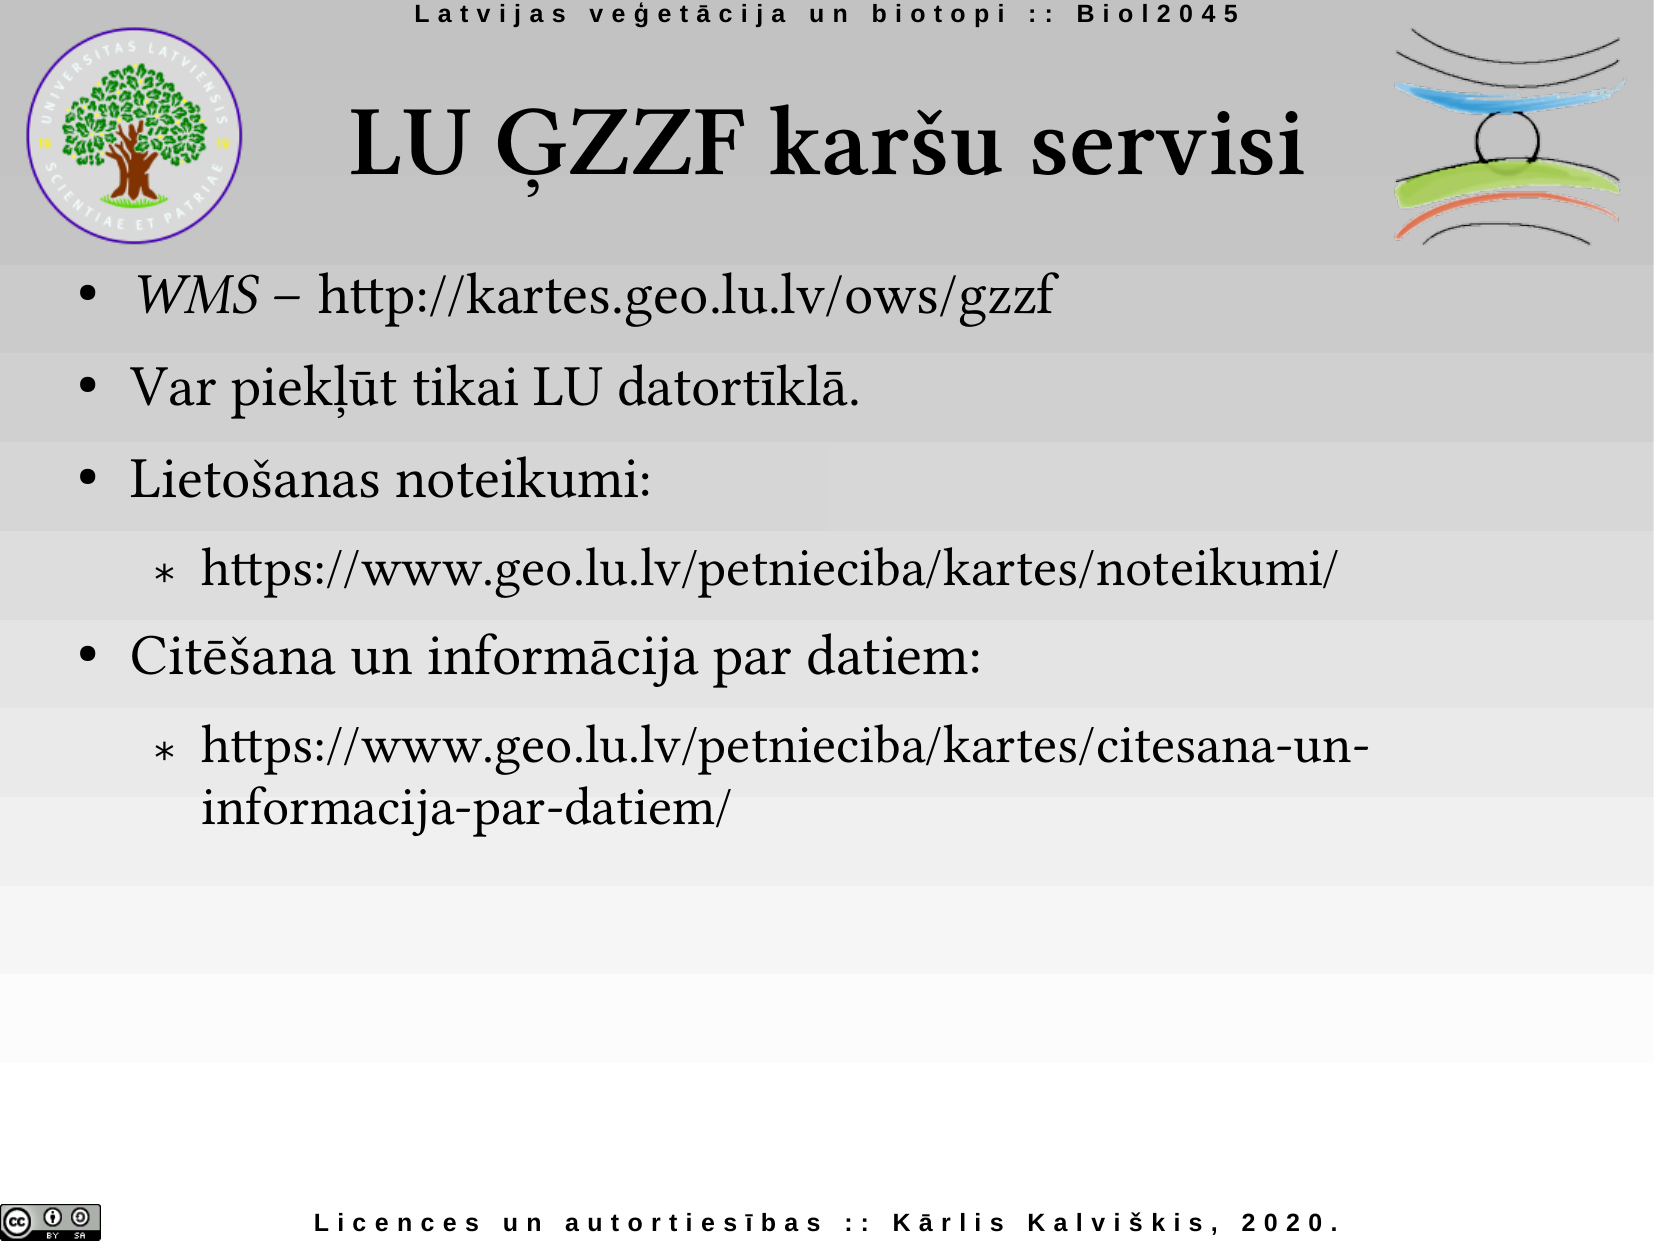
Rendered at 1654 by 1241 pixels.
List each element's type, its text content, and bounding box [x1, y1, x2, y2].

title LU ĢZZF karšu servisi [247, 37, 1393, 246]
list WMS – http://kartes.geo.lu.lv/ows/gzzf Var piekļūt tikai LU datortīklā. Lietošanas noteikumi: https://www.geo.lu.lv/petnieciba/kartes/noteikumi/ Citēšana un informācija par datiem: https://www.geo.lu.lv/petnieciba/kartes/citesana-un-informacija-par-datiem/ [59, 261, 1596, 981]
picture [0, 0, 1654, 1241]
